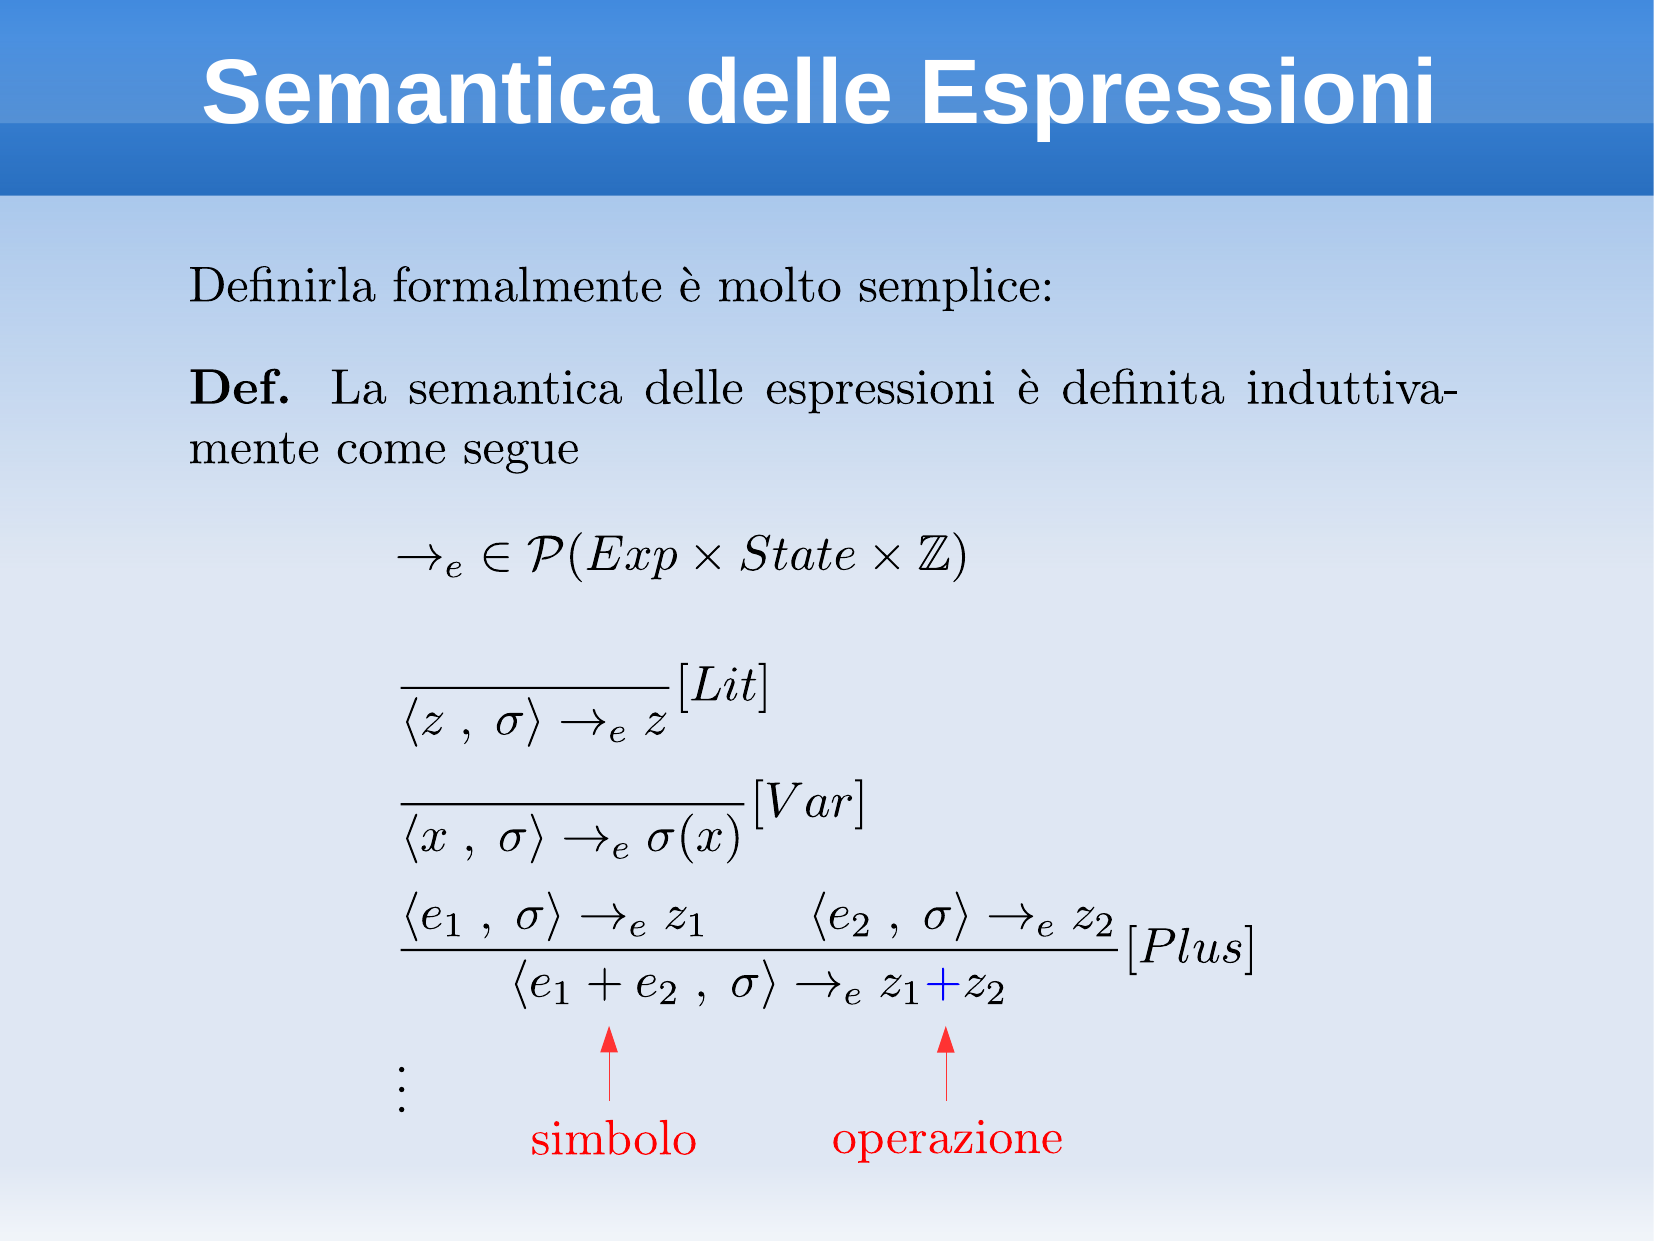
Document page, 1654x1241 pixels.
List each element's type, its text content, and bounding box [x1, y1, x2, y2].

text_box [188, 266, 1460, 1113]
title Semantica delle Espressioni [76, 0, 1565, 188]
text_box [831, 1119, 1064, 1163]
text_box [530, 1119, 697, 1155]
picture [0, 0, 1654, 1241]
